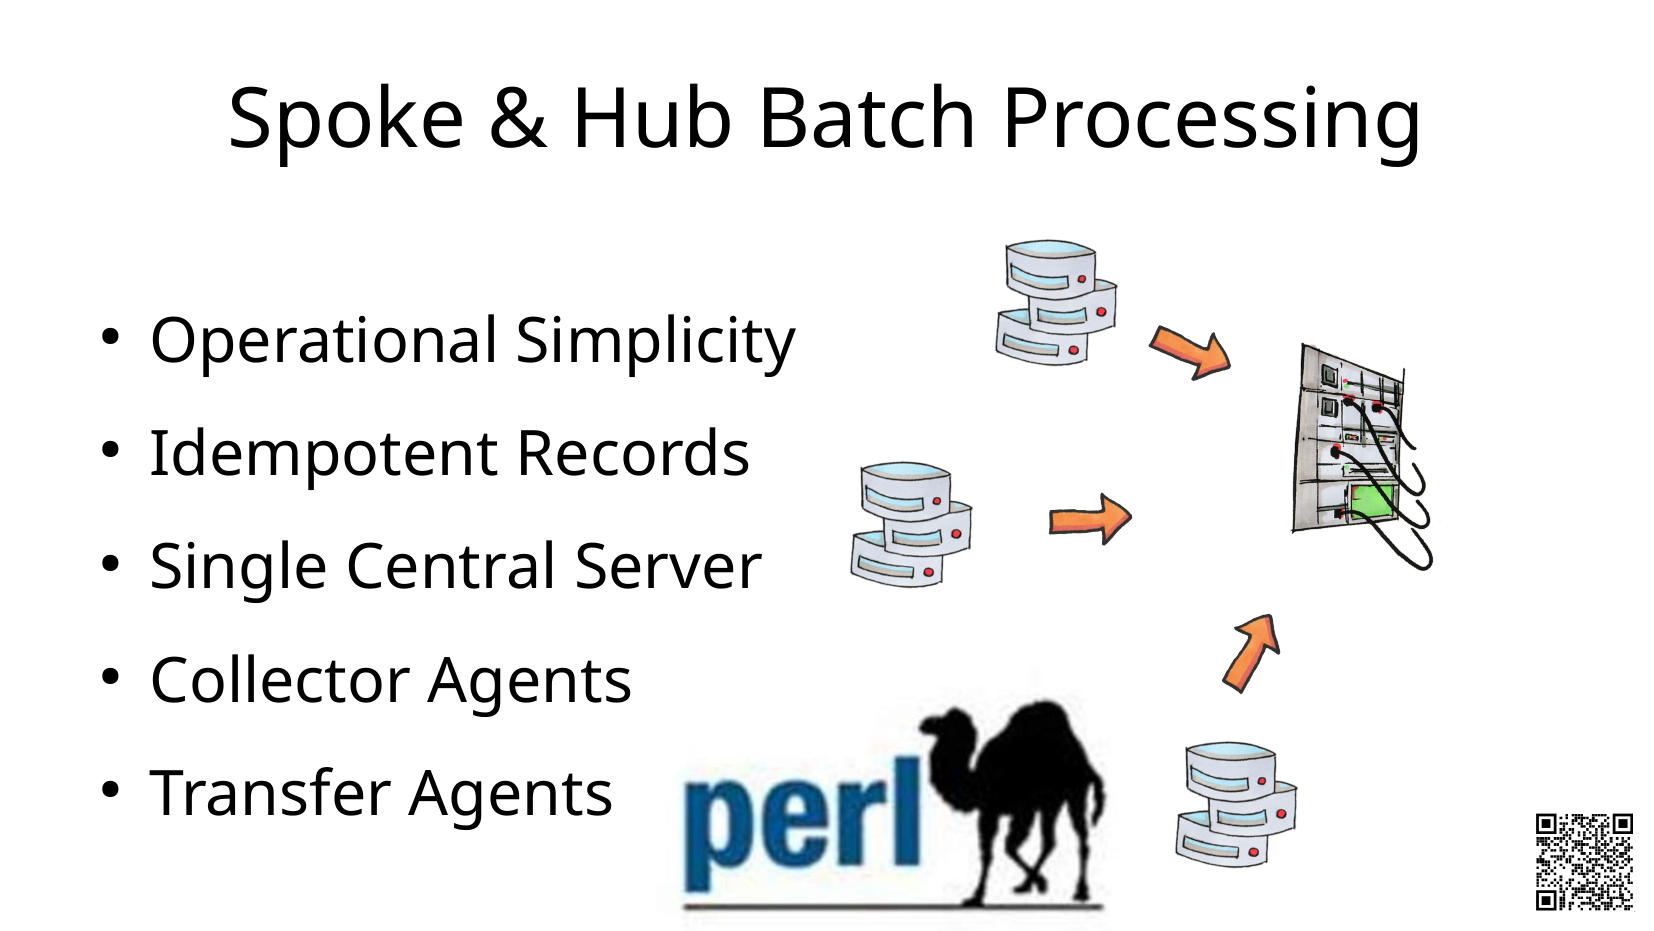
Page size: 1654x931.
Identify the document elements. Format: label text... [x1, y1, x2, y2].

picture [829, 442, 975, 606]
picture [1187, 577, 1317, 718]
picture [974, 220, 1120, 384]
picture [1126, 290, 1447, 577]
list Operational Simplicity Idempotent Records Single Central Server Collector Agents Transfer Agents [82, 295, 1034, 835]
title Spoke & Hub Batch Processing [82, 37, 1571, 193]
picture [1535, 812, 1635, 912]
picture [587, 476, 1300, 931]
